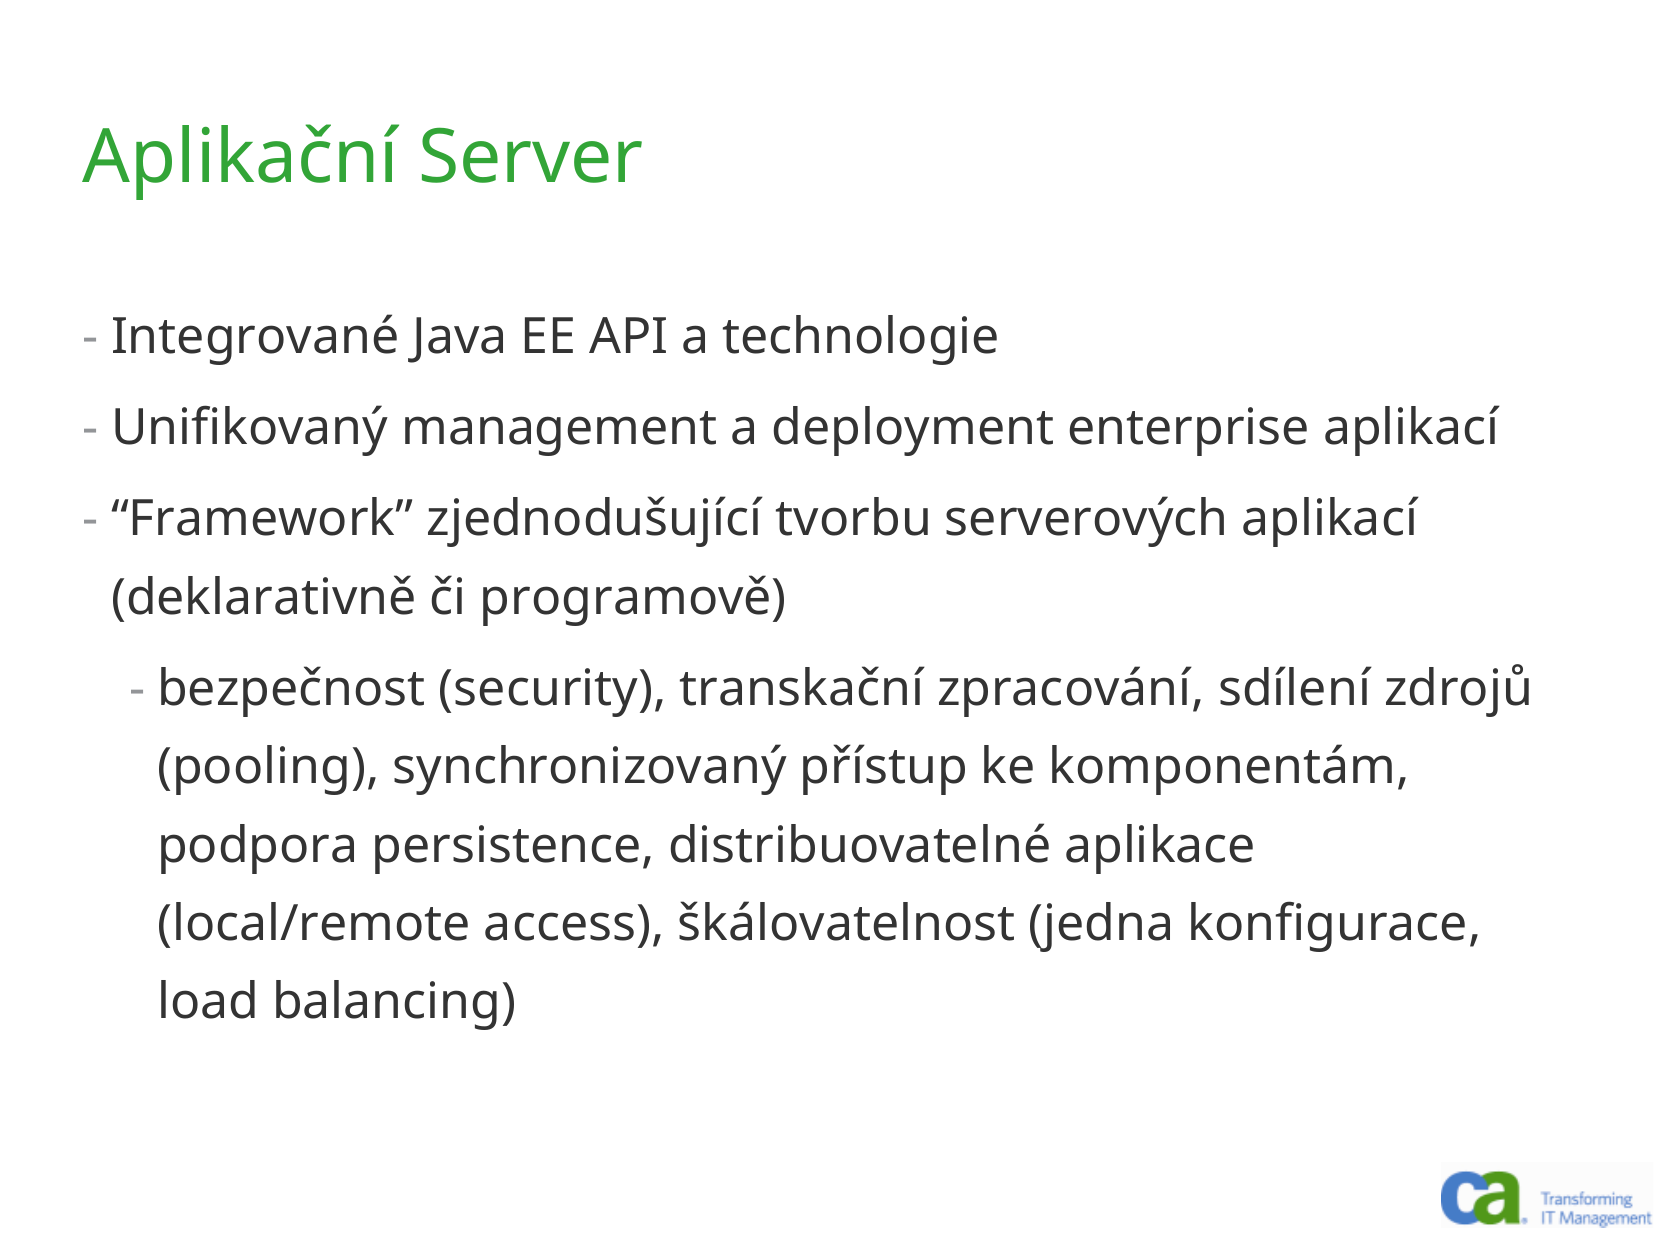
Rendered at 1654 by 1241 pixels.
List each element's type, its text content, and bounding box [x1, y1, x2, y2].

list Integrované Java EE API a technologie Unifikovaný management a deployment enterprise aplikací “Framework” zjednodušující tvorbu serverových aplikací (deklarativně či programově) bezpečnost (security), transkační zpracování, sdílení zdrojů (pooling), synchronizovaný přístup ke komponentám, podpora persistence, distribuovatelné aplikace (local/remote access), škálovatelnost (jedna konfigurace, load balancing) [82, 290, 1571, 1094]
picture [1441, 1162, 1654, 1228]
title Aplikační Server [82, 49, 1571, 257]
